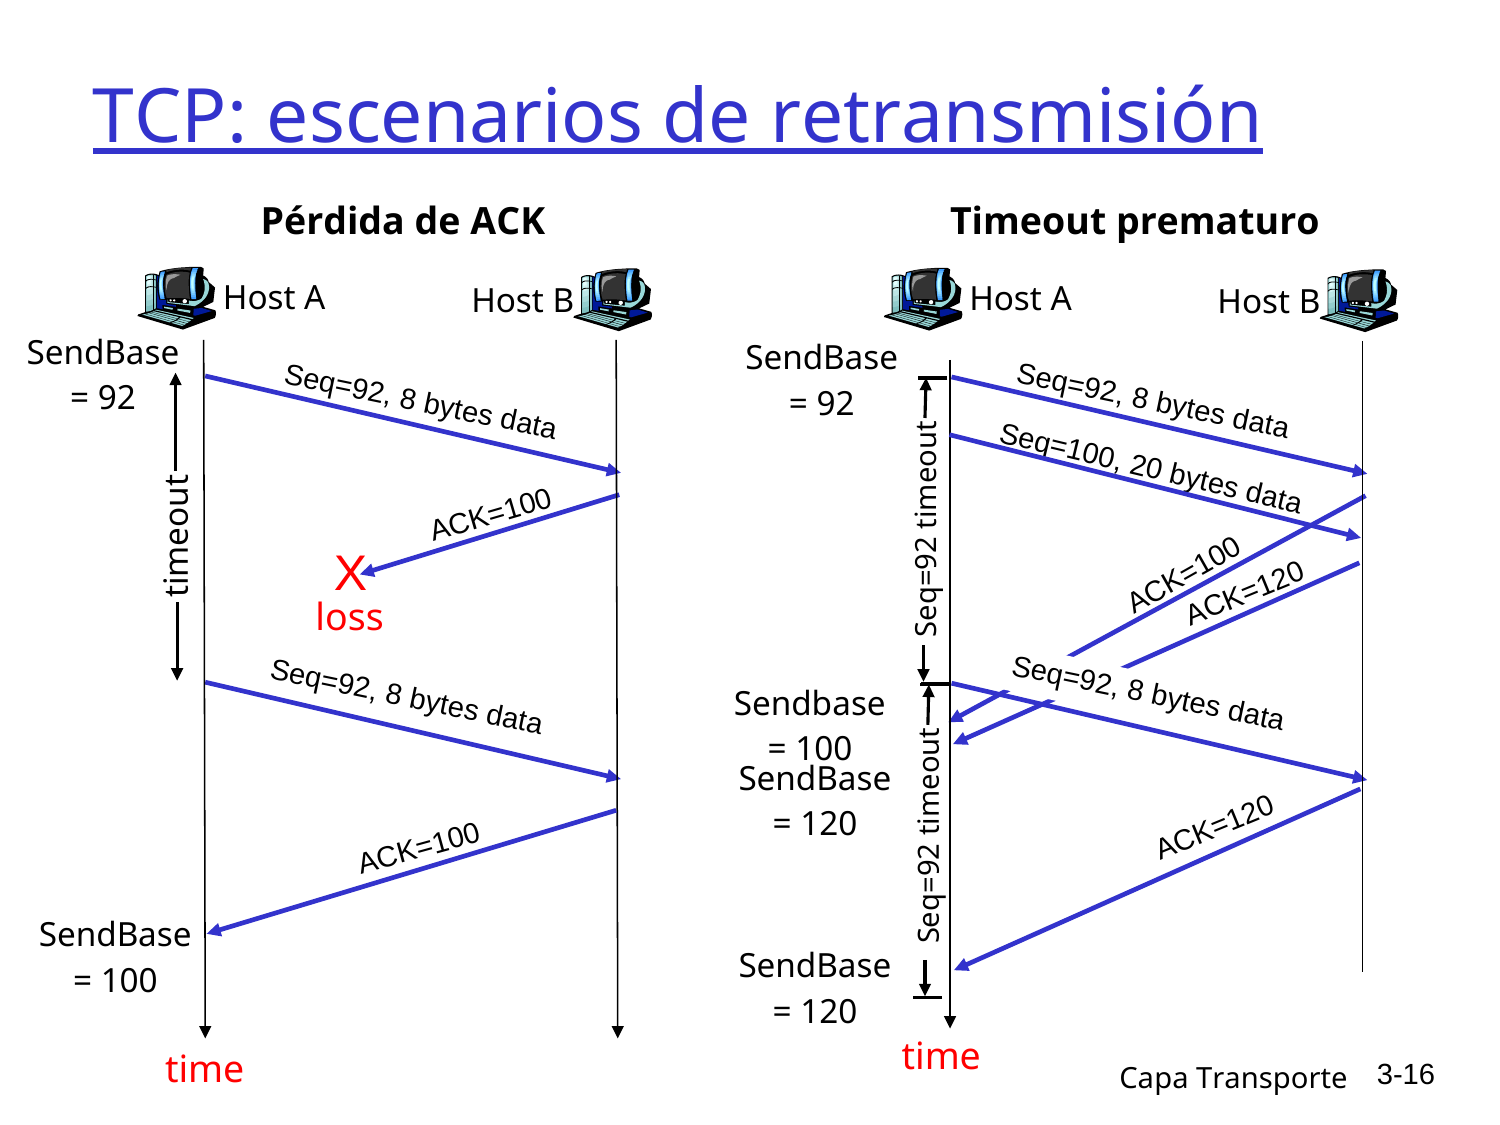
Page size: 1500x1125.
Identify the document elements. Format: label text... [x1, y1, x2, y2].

picture [137, 266, 218, 330]
text_box Seq=92, 8 bytes data [265, 346, 577, 457]
text_box X [319, 537, 382, 609]
text_box Seq=92, 8 bytes data [997, 346, 1309, 457]
text_box Host B [456, 269, 590, 331]
text_box ACK=120 [1162, 540, 1328, 646]
text_box ACK=100 [1104, 515, 1264, 635]
picture [573, 267, 654, 332]
text_box SendBase = 120 [723, 934, 907, 1041]
text_box time [886, 1022, 997, 1089]
picture [883, 267, 964, 331]
text_box ACK=100 [409, 469, 572, 560]
text_box time [150, 1034, 260, 1101]
picture [1319, 268, 1400, 333]
text_box Seq=92 timeout [900, 712, 956, 959]
text_box ACK=100 [335, 803, 502, 893]
text_box Timeout prematuro [935, 187, 1335, 254]
text_box SendBase = 92 [730, 326, 914, 433]
text_box loss [300, 582, 399, 650]
text_box Host A [208, 266, 341, 327]
text_box ACK=120 [1131, 774, 1297, 880]
text_box Seq=92, 8 bytes data [993, 638, 1305, 749]
text_box Seq=92 timeout [897, 406, 953, 653]
text_box Seq=100, 20 bytes data [980, 446, 1312, 532]
text_box SendBase = 92 [11, 320, 195, 427]
text_box [995, 687, 1288, 751]
text_box timeout [144, 459, 203, 613]
text_box Sendbase = 100 [719, 672, 901, 779]
title TCP: escenarios de retransmisión [78, 39, 1463, 188]
text_box SendBase = 100 [24, 903, 207, 1010]
text_box Seq=92, 8 bytes data [251, 642, 563, 753]
text_box Host A [954, 267, 1087, 328]
text_box Seq=100, 20 bytes data [983, 405, 1323, 523]
text_box Host B [1202, 270, 1336, 332]
text_box Pérdida de ACK [245, 187, 561, 254]
text_box SendBase = 120 [723, 747, 907, 854]
